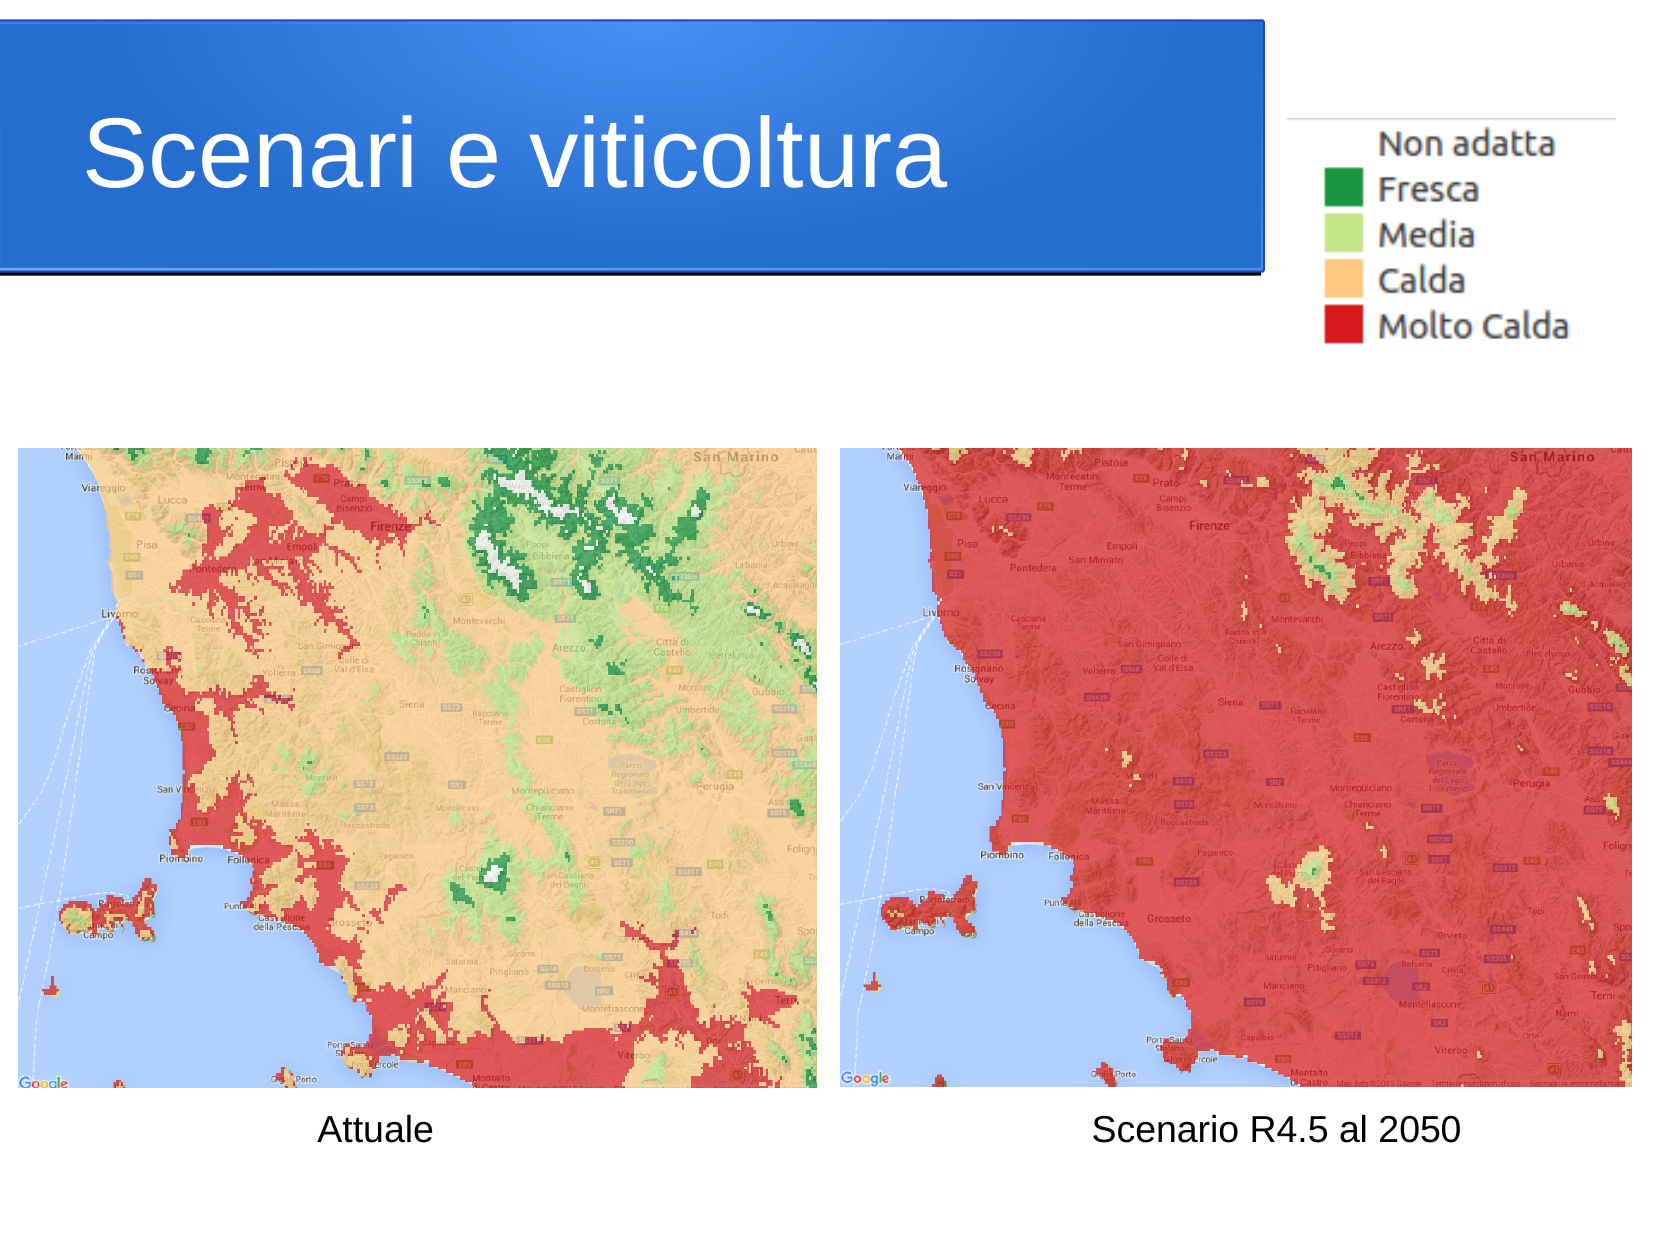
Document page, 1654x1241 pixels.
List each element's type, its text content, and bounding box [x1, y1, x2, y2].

picture [840, 448, 1632, 1087]
title Scenari e viticoltura [82, 49, 1250, 257]
text_box Scenario R4.5 al 2050 [1076, 1100, 1477, 1158]
text_box Attuale [302, 1100, 449, 1158]
picture [18, 448, 817, 1088]
picture [1287, 118, 1616, 356]
